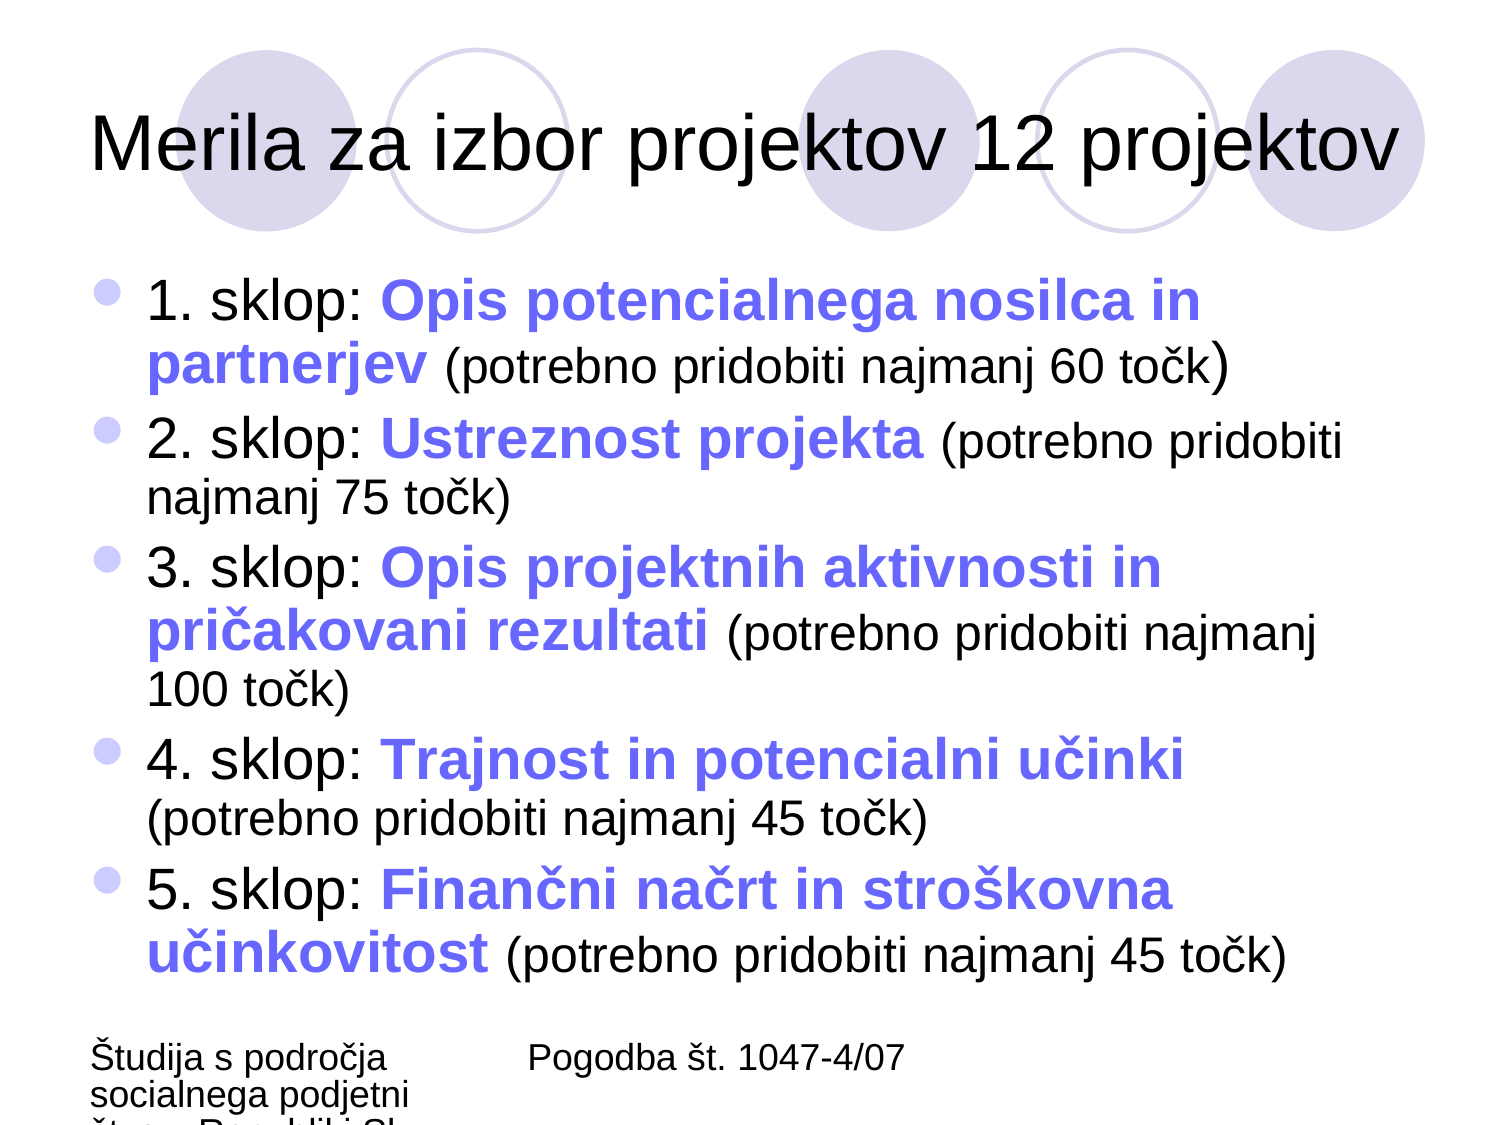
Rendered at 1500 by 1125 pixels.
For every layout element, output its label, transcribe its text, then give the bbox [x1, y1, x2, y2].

title Merila za izbor projektov 12 projektov [75, 45, 1426, 233]
list 1. sklop: Opis potencialnega nosilca in partnerjev (potrebno pridobiti najmanj 60 točk) 2. sklop: Ustreznost projekta (potrebno pridobiti najmanj 75 točk) 3. sklop: Opis projektnih aktivnosti in pričakovani rezultati (potrebno pridobiti najmanj 100 točk) 4. sklop: Trajnost in potencialni učinki (potrebno pridobiti najmanj 45 točk) 5. sklop: Finančni načrt in stroškovna učinkovitost (potrebno pridobiti najmanj 45 točk) [75, 262, 1426, 1060]
